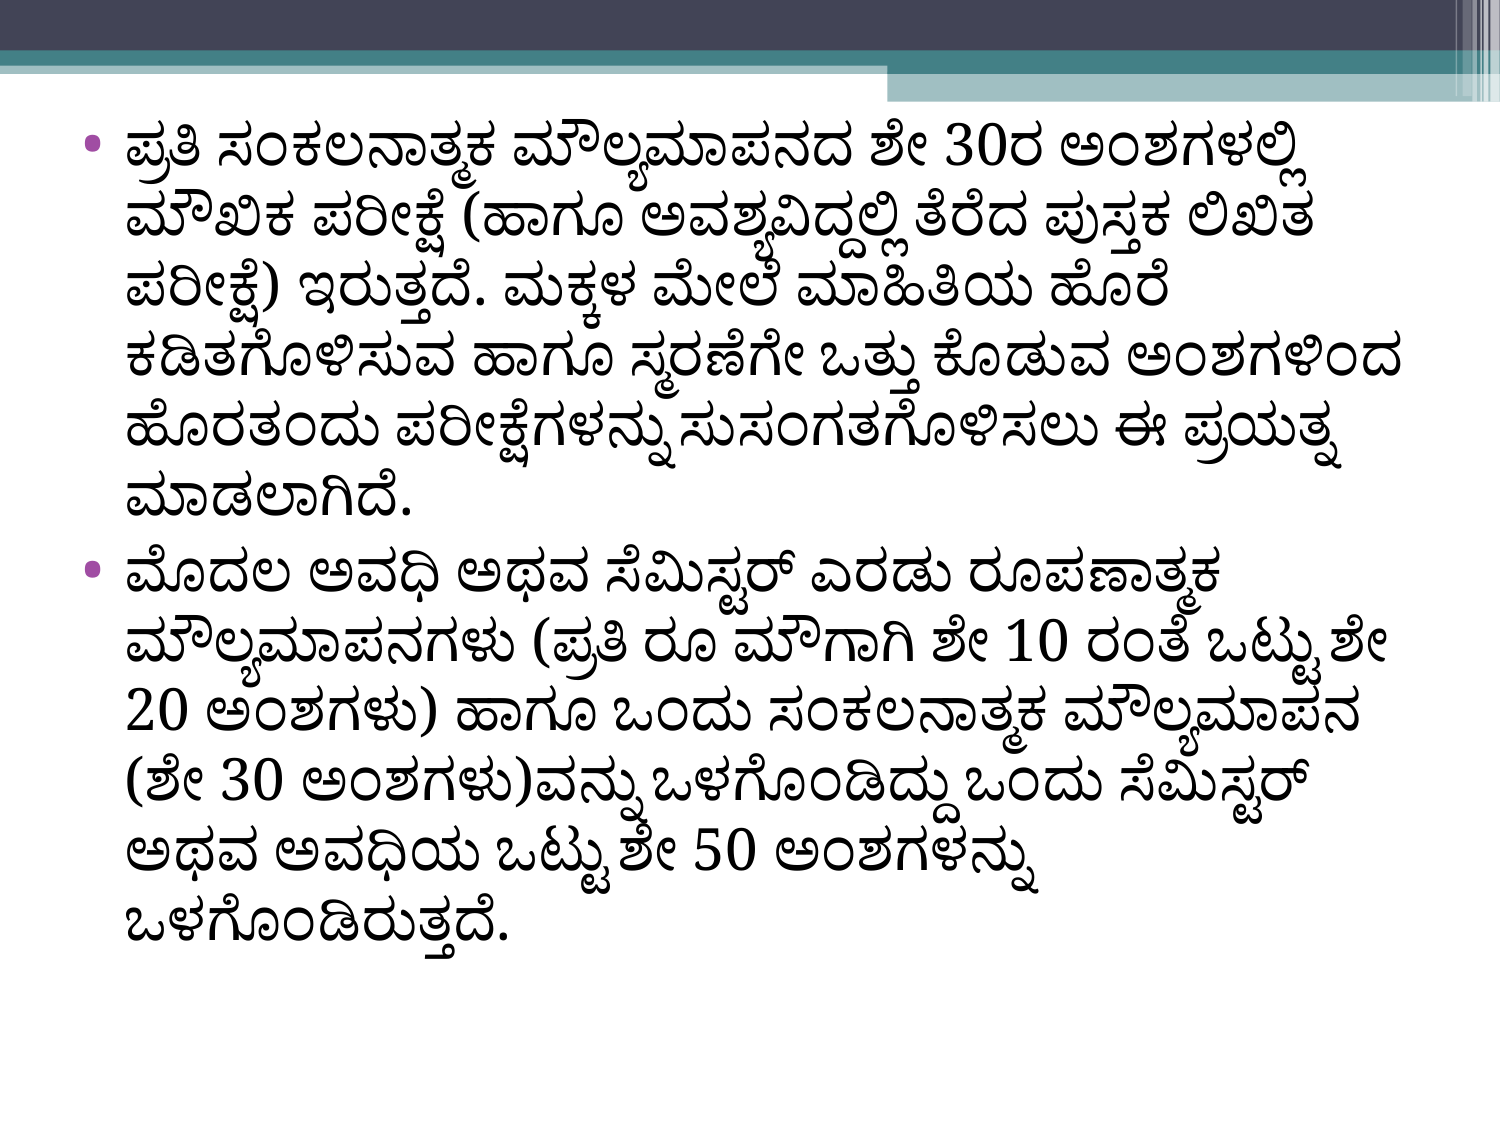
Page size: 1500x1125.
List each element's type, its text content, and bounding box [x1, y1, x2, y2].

list ಪ್ರತಿ ಸಂಕಲನಾತ್ಮಕ ಮೌಲ್ಯಮಾಪನದ ಶೇ 30ರ ಅಂಶಗಳಲ್ಲಿ ಮೌಖಿಕ ಪರೀಕ್ಷೆ (ಹಾಗೂ ಅವಶ್ಯವಿದ್ದಲ್ಲಿ ತೆರೆದ ಪುಸ್ತಕ ಲಿಖಿತ ಪರೀಕ್ಷೆ) ಇರುತ್ತದೆ. ಮಕ್ಕಳ ಮೇಲೆ ಮಾಹಿತಿಯ ಹೊರೆ ಕಡಿತಗೊಳಿಸುವ ಹಾಗೂ ಸ್ಮರಣೆಗೇ ಒತ್ತು ಕೊಡುವ ಅಂಶಗಳಿಂದ ಹೊರತಂದು ಪರೀಕ್ಷೆಗಳನ್ನು ಸುಸಂಗತಗೊಳಿಸಲು ಈ ಪ್ರಯತ್ನ ಮಾಡಲಾಗಿದೆ. ಮೊದಲ ಅವಧಿ ಅಥವ ಸೆಮಿಸ್ಟರ್ ಎರಡು ರೂಪಣಾತ್ಮಕ ಮೌಲ್ಯಮಾಪನಗಳು (ಪ್ರತಿ ರೂ ಮೌಗಾಗಿ ಶೇ 10 ರಂತೆ ಒಟ್ಟು ಶೇ 20 ಅಂಶಗಳು) ಹಾಗೂ ಒಂದು ಸಂಕಲನಾತ್ಮಕ ಮೌಲ್ಯಮಾಪನ (ಶೇ 30 ಅಂಶಗಳು)ವನ್ನು ಒಳಗೊಂಡಿದ್ದು ಒಂದು ಸೆಮಿಸ್ಟರ್ ಅಥವ ಅವಧಿಯ ಒಟ್ಟು ಶೇ 50 ಅಂಶಗಳನ್ನು ಒಳಗೊಂಡಿರುತ್ತದೆ. [49, 99, 1438, 1079]
